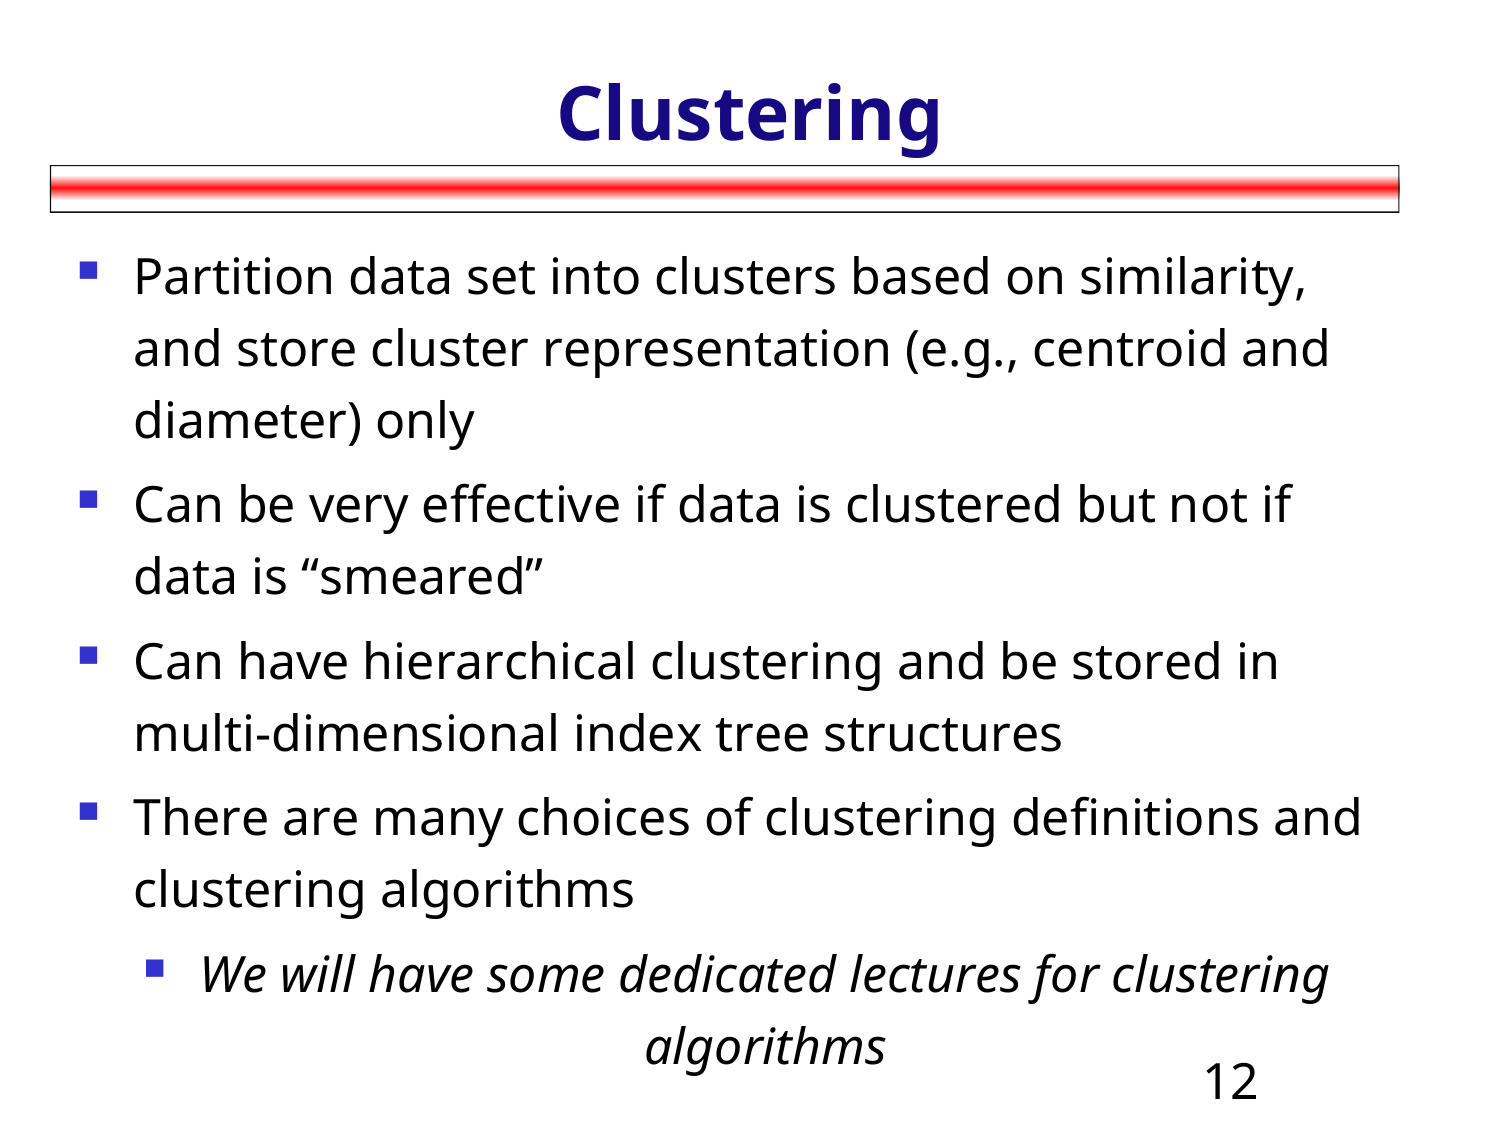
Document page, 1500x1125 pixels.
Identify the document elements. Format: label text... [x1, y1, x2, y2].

list Partition data set into clusters based on similarity, and store cluster representation (e.g., centroid and diameter) only Can be very effective if data is clustered but not if data is “smeared” Can have hierarchical clustering and be stored in multi-dimensional index tree structures There are many choices of clustering definitions and clustering algorithms We will have some dedicated lectures for clustering algorithms [62, 224, 1413, 1082]
text_box <number> [1187, 1062, 1500, 1125]
title Clustering [0, 57, 1500, 163]
